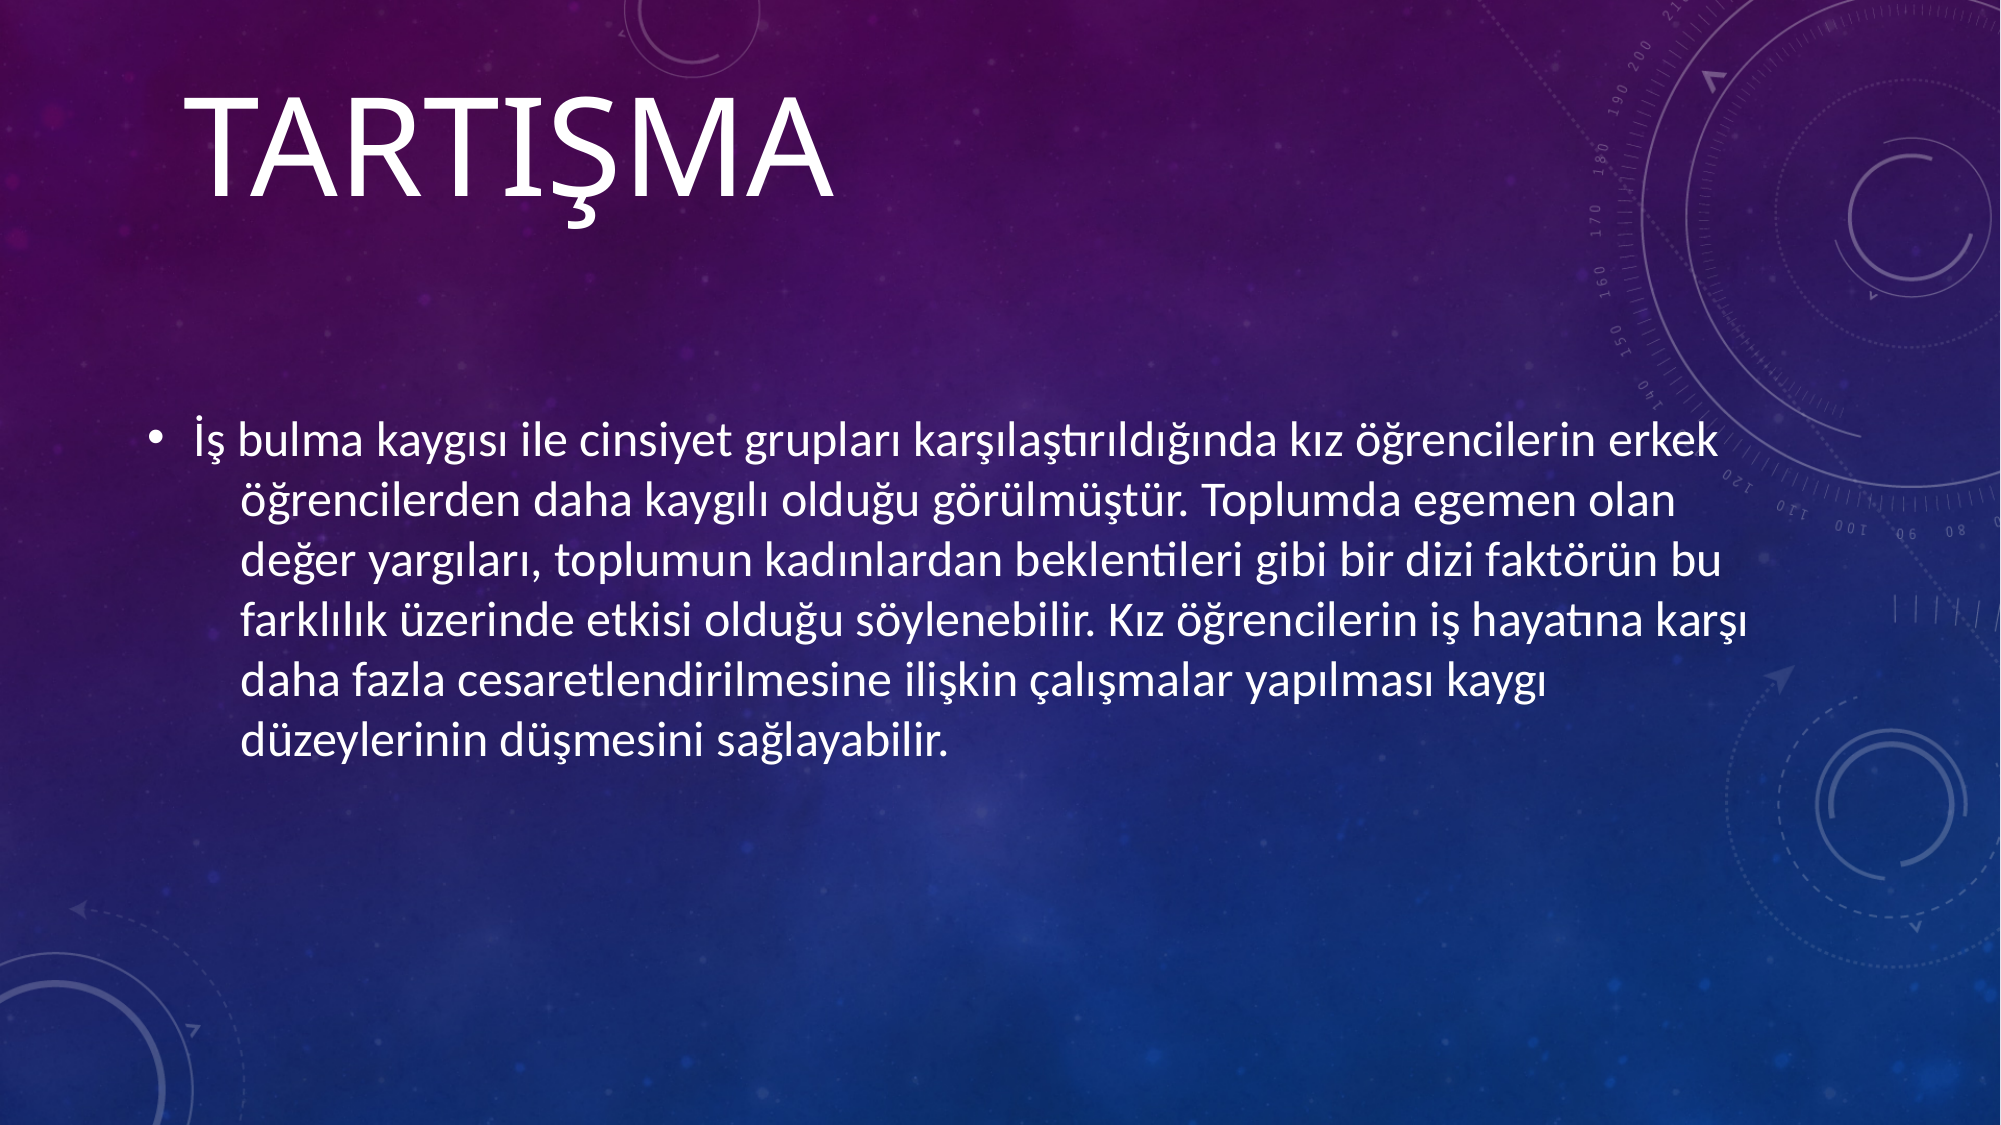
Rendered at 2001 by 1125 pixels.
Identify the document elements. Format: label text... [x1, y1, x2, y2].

title TARTIŞMA [169, 22, 1832, 262]
list İş bulma kaygısı ile cinsiyet grupları karşılaştırıldığında kız öğrencilerin erkek öğrencilerden daha kaygılı olduğu görülmüştür. Toplumda egemen olan değer yargıları, toplumun kadınlardan beklentileri gibi bir dizi faktörün bu farklılık üzerinde etkisi olduğu söylenebilir. Kız öğrencilerin iş hayatına karşı daha fazla cesaretlendirilmesine ilişkin çalışmalar yapılması kaygı düzeylerinin düşmesini sağlayabilir. [132, 216, 1795, 956]
